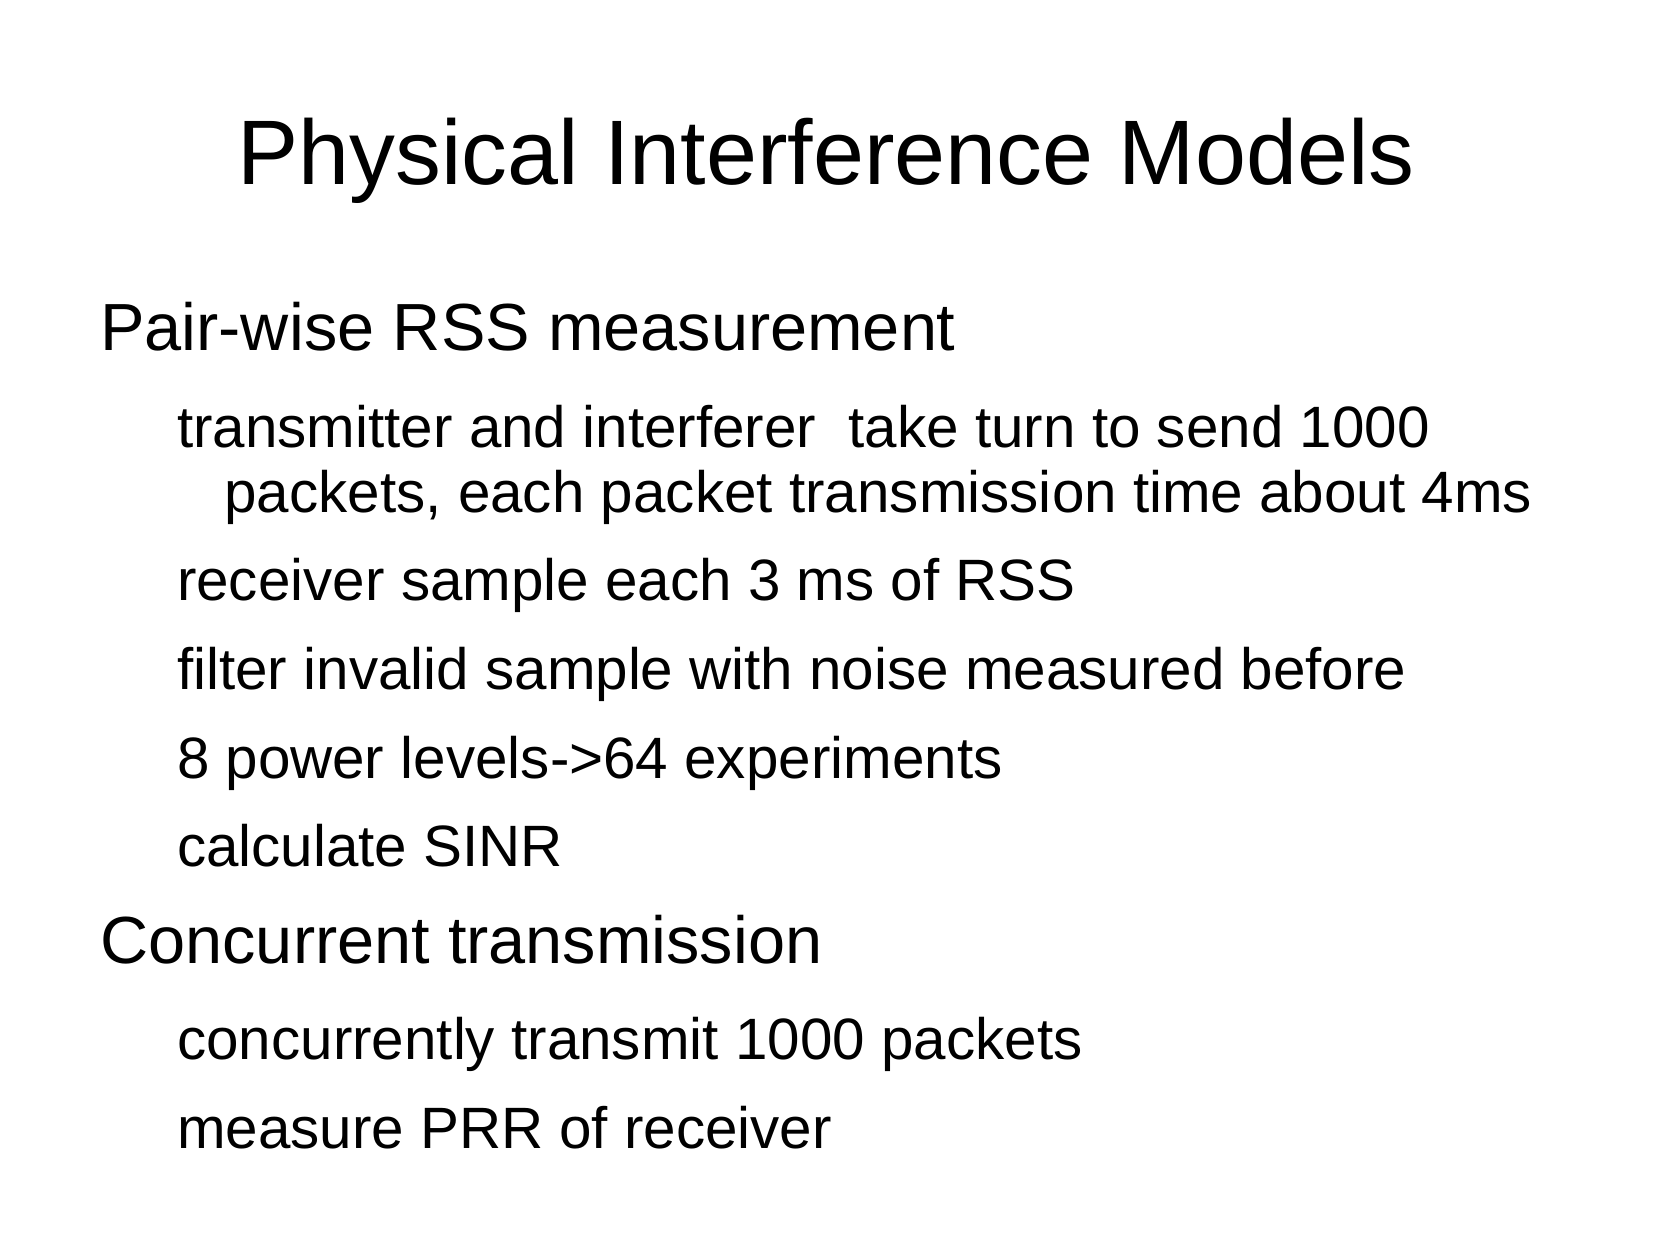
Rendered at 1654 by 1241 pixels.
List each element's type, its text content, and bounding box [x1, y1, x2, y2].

list Pair-wise RSS measurement transmitter and interferer take turn to send 1000 packets, each packet transmission time about 4ms receiver sample each 3 ms of RSS filter invalid sample with noise measured before 8 power levels->64 experiments calculate SINR Concurrent transmission concurrently transmit 1000 packets measure PRR of receiver [82, 290, 1571, 1159]
title Physical Interference Models [82, 49, 1571, 257]
